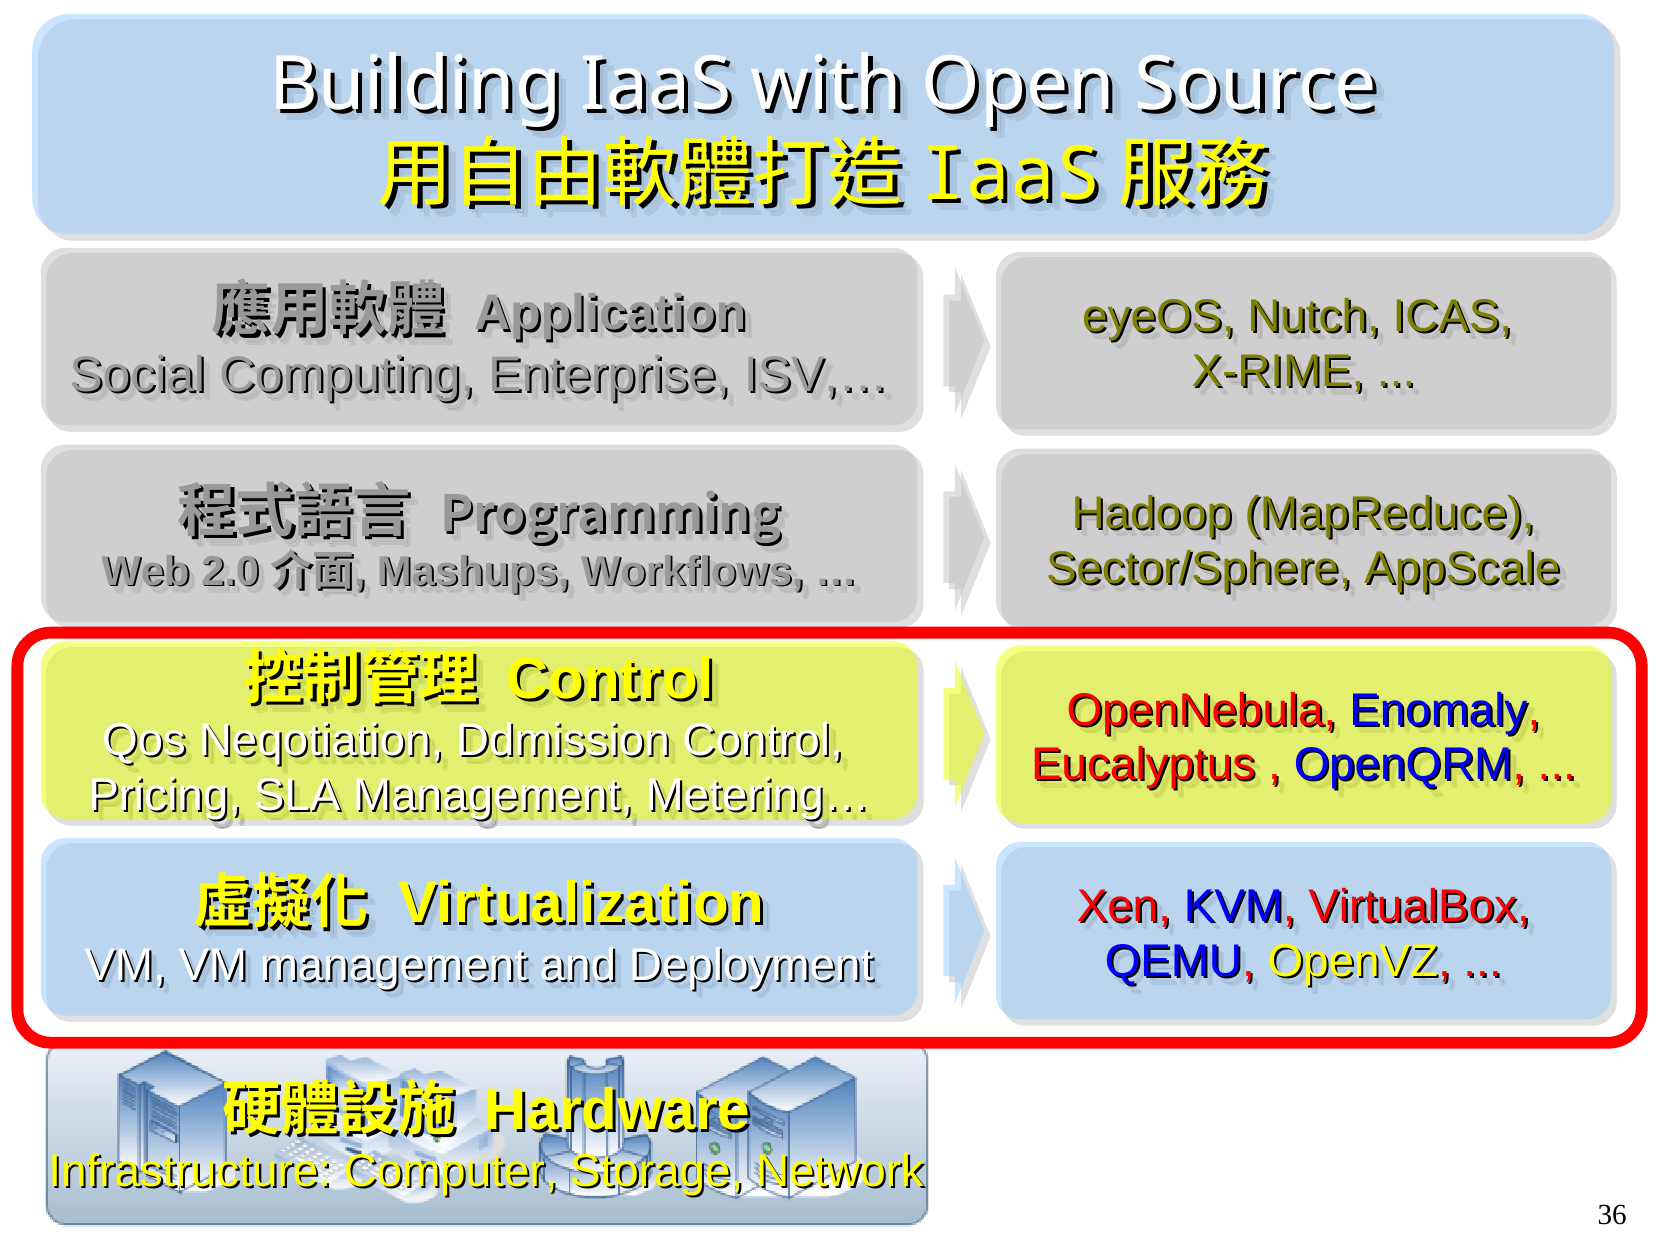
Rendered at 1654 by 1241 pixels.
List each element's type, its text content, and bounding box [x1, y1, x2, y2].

text_box eyeOS, Nutch, ICAS, X-RIME, ... [995, 251, 1612, 430]
text_box OpenNebula, Enomaly, Eucalyptus , OpenQRM, ... [995, 645, 1612, 823]
text_box 虛擬化 Virtualization VM, VM management and Deployment [40, 838, 918, 1016]
text_box Hadoop (MapReduce), Sector/Sphere, AppScale [995, 448, 1612, 626]
text_box 控制管理 Control Qos Neqotiation, Ddmission Control, Pricing, SLA Management, Metering… [40, 641, 918, 819]
picture [40, 1048, 933, 1232]
text_box [943, 464, 985, 611]
text_box [943, 857, 985, 1004]
text_box [943, 660, 985, 807]
text_box 程式語言 Programming Web 2.0 介面, Mashups, Workflows, … [40, 444, 918, 623]
text_box Building IaaS with Open Source 用自由軟體打造IaaS服務 [32, 13, 1615, 235]
text_box [943, 267, 985, 414]
text_box 應用軟體 Application Social Computing, Enterprise, ISV,… [40, 247, 918, 426]
text_box Xen, KVM, VirtualBox, QEMU, OpenVZ, ... [995, 841, 1612, 1020]
